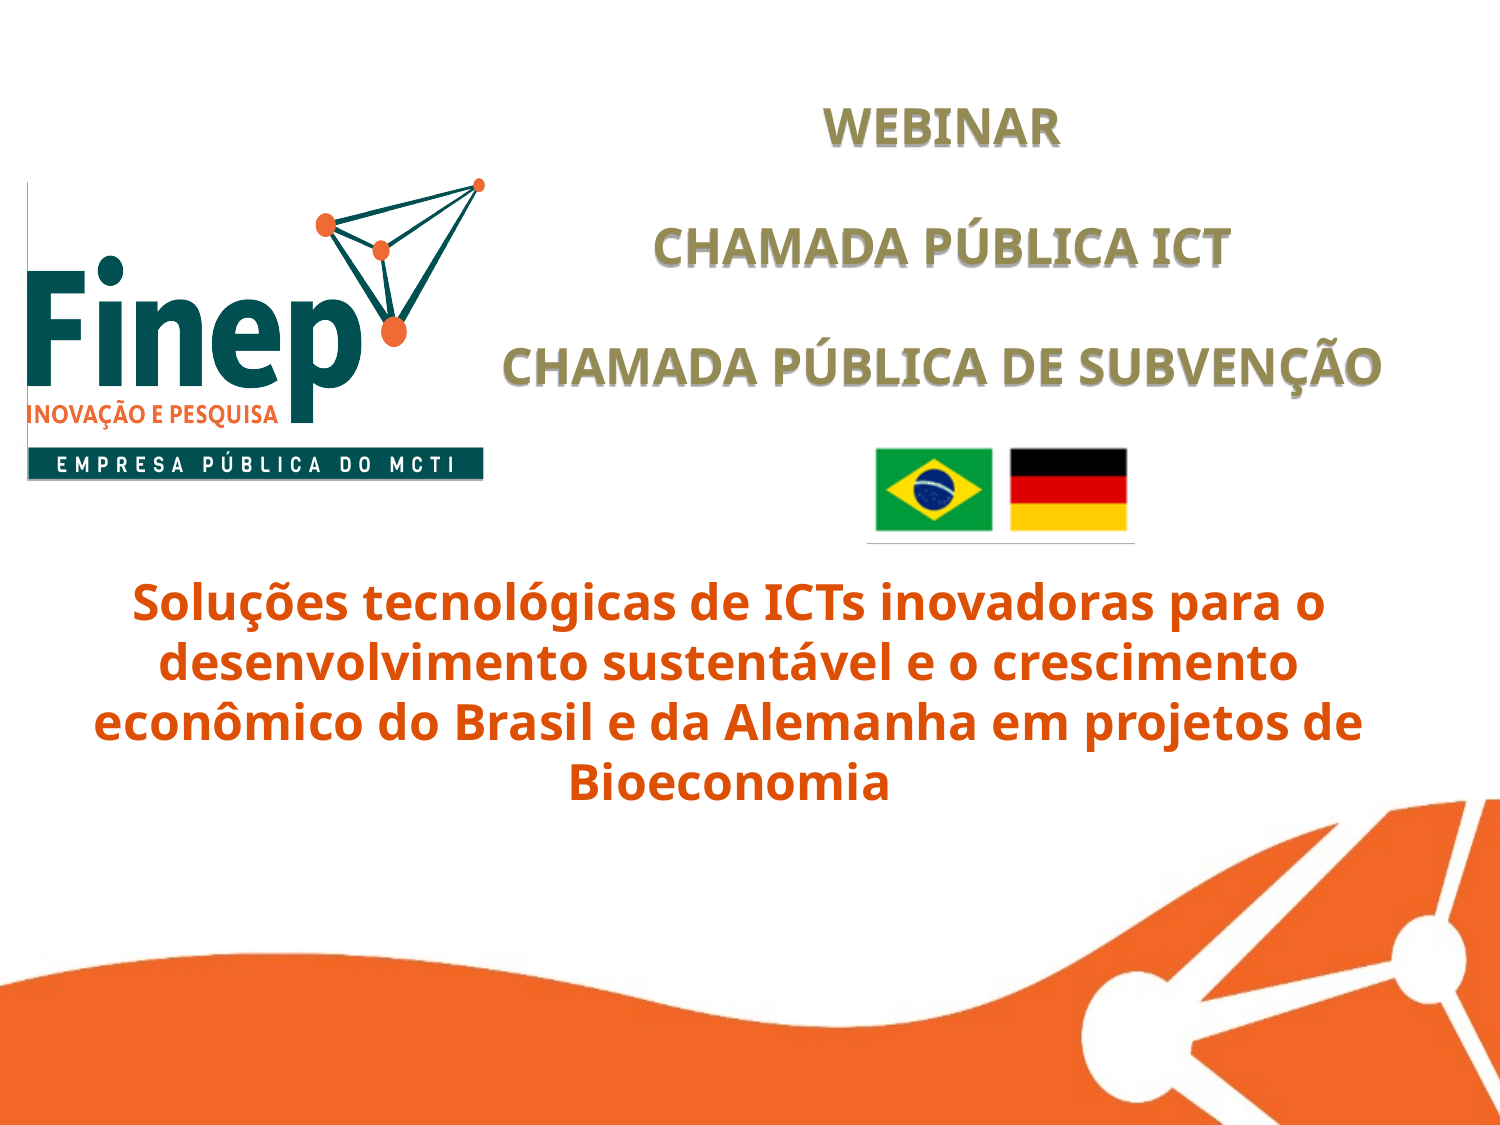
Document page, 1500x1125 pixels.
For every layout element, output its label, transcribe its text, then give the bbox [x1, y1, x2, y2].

title WEBINAR CHAMADA PÚBLICA ICT CHAMADA PÚBLICA DE SUBVENÇÃO [416, 87, 1470, 438]
picture [867, 437, 1137, 543]
text_box Soluções tecnológicas de ICTs inovadoras para o desenvolvimento sustentável e o crescimento econômico do Brasil e da Alemanha em projetos de Bioeconomia [26, 499, 1432, 881]
